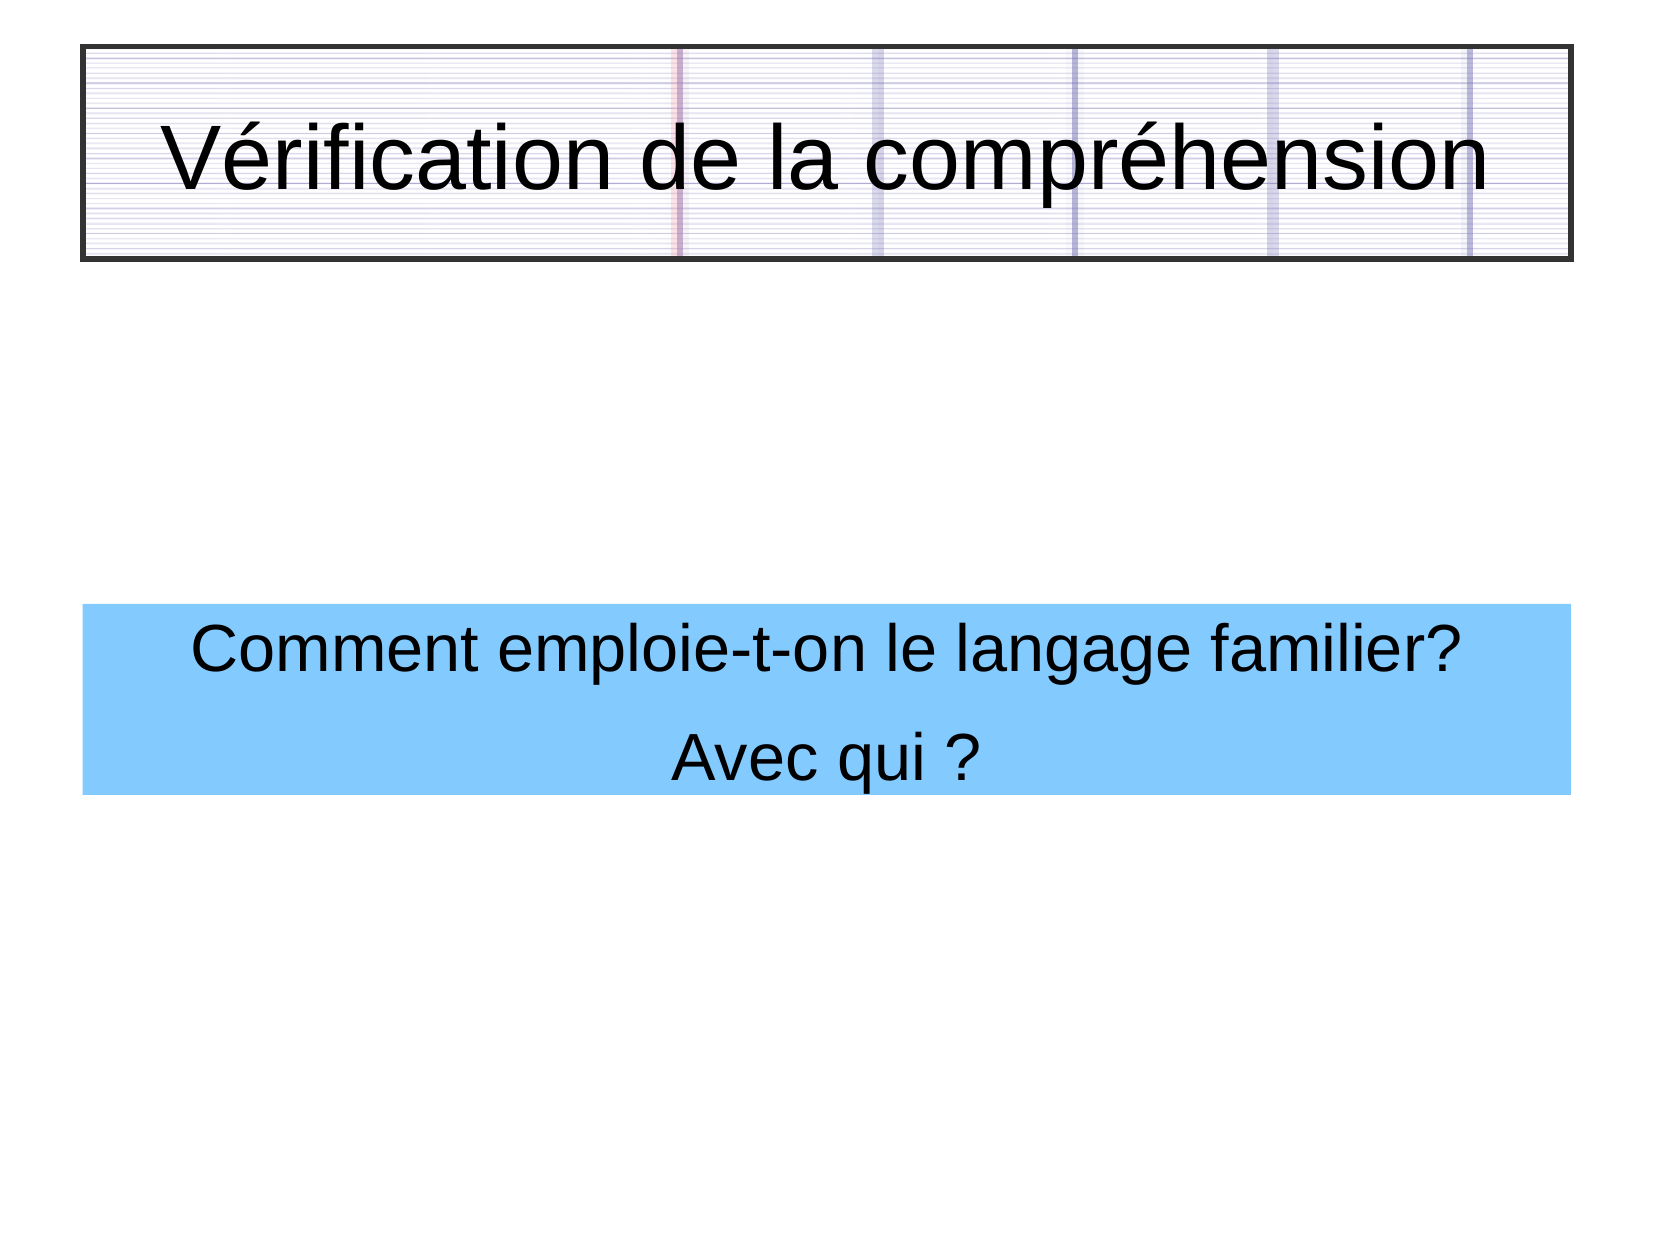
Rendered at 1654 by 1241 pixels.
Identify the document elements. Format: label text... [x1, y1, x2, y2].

subtitle Comment emploie-t-on le langage familier? Avec qui ? [82, 603, 1571, 795]
title Vérification de la compréhension [82, 46, 1571, 260]
